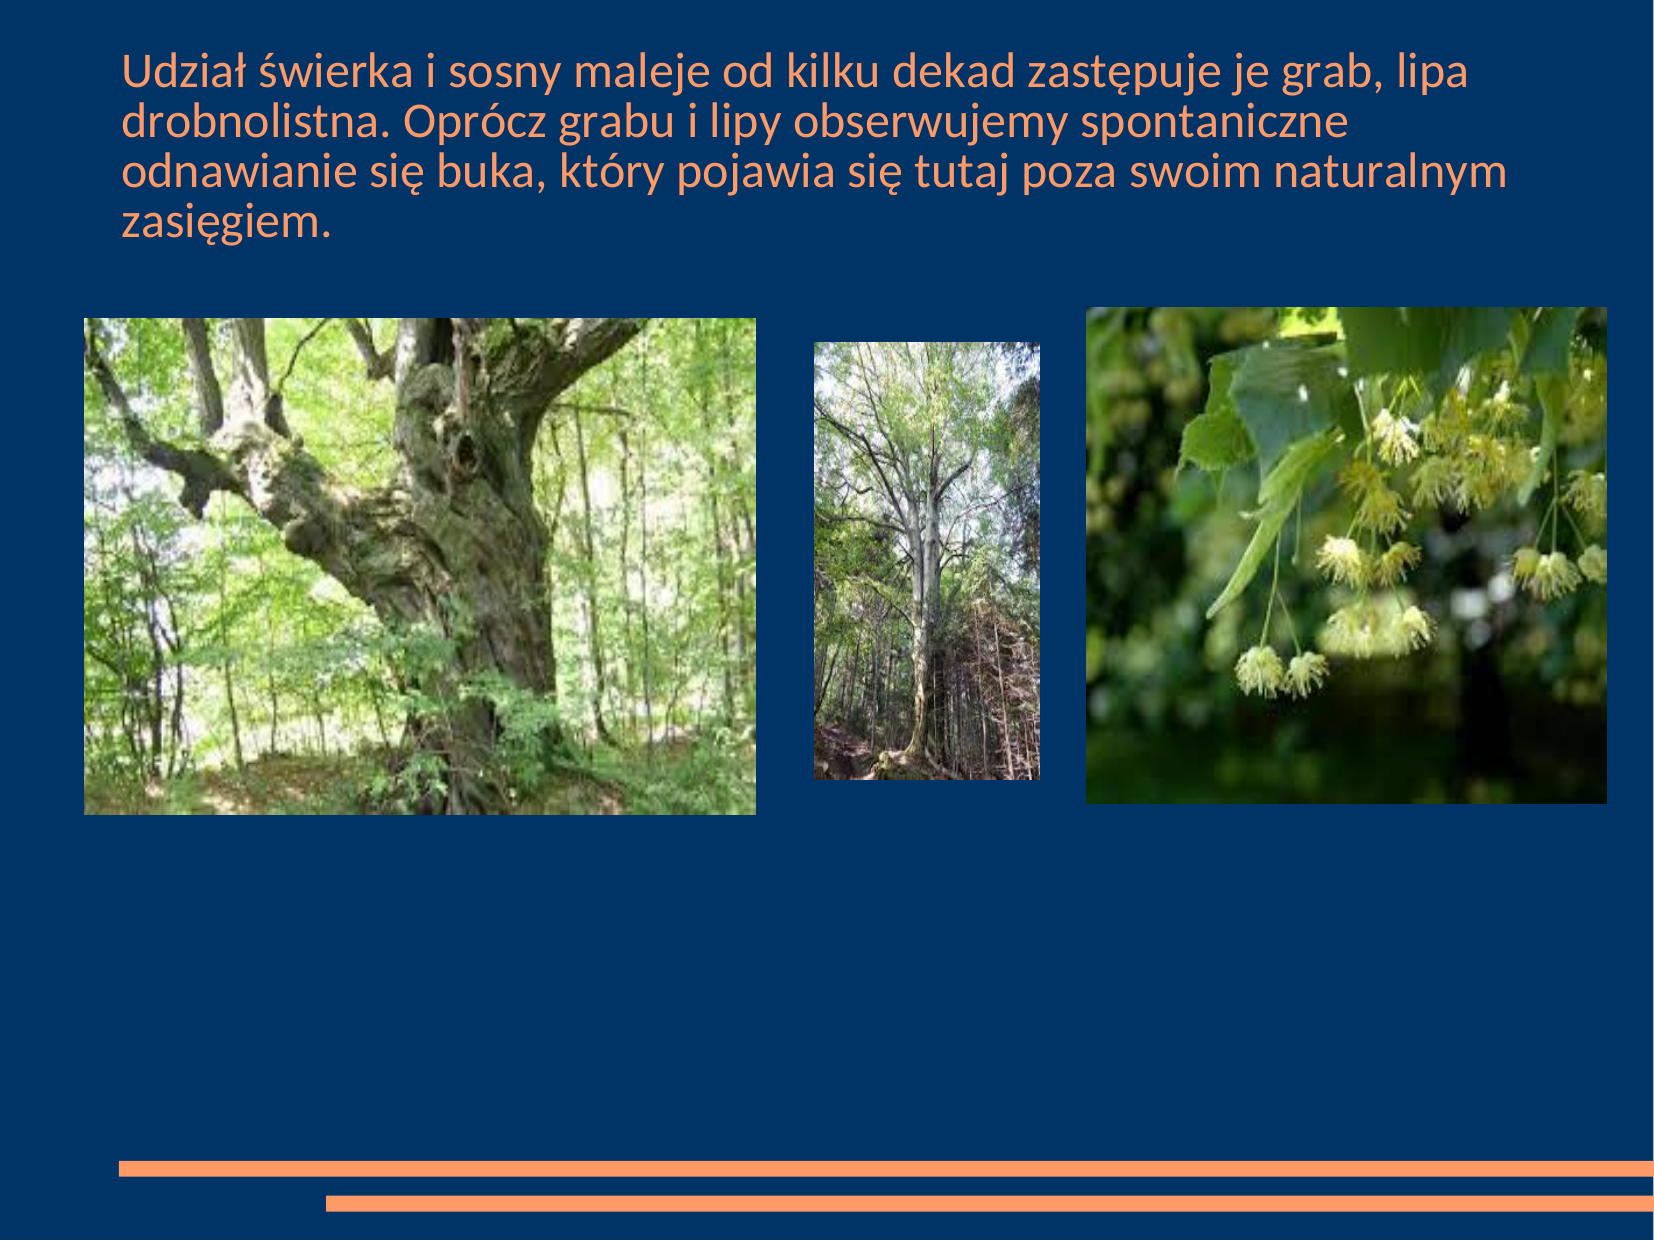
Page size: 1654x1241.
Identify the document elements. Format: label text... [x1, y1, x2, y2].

title Udział świerka i sosny maleje od kilku dekad zastępuje je grab, lipa drobnolistna. Oprócz grabu i lipy obserwujemy spontaniczne odnawianie się buka, który pojawia się tutaj poza swoim naturalnym zasięgiem. [121, 27, 1534, 272]
picture [814, 342, 1040, 780]
picture [84, 318, 756, 815]
picture [1086, 307, 1607, 804]
